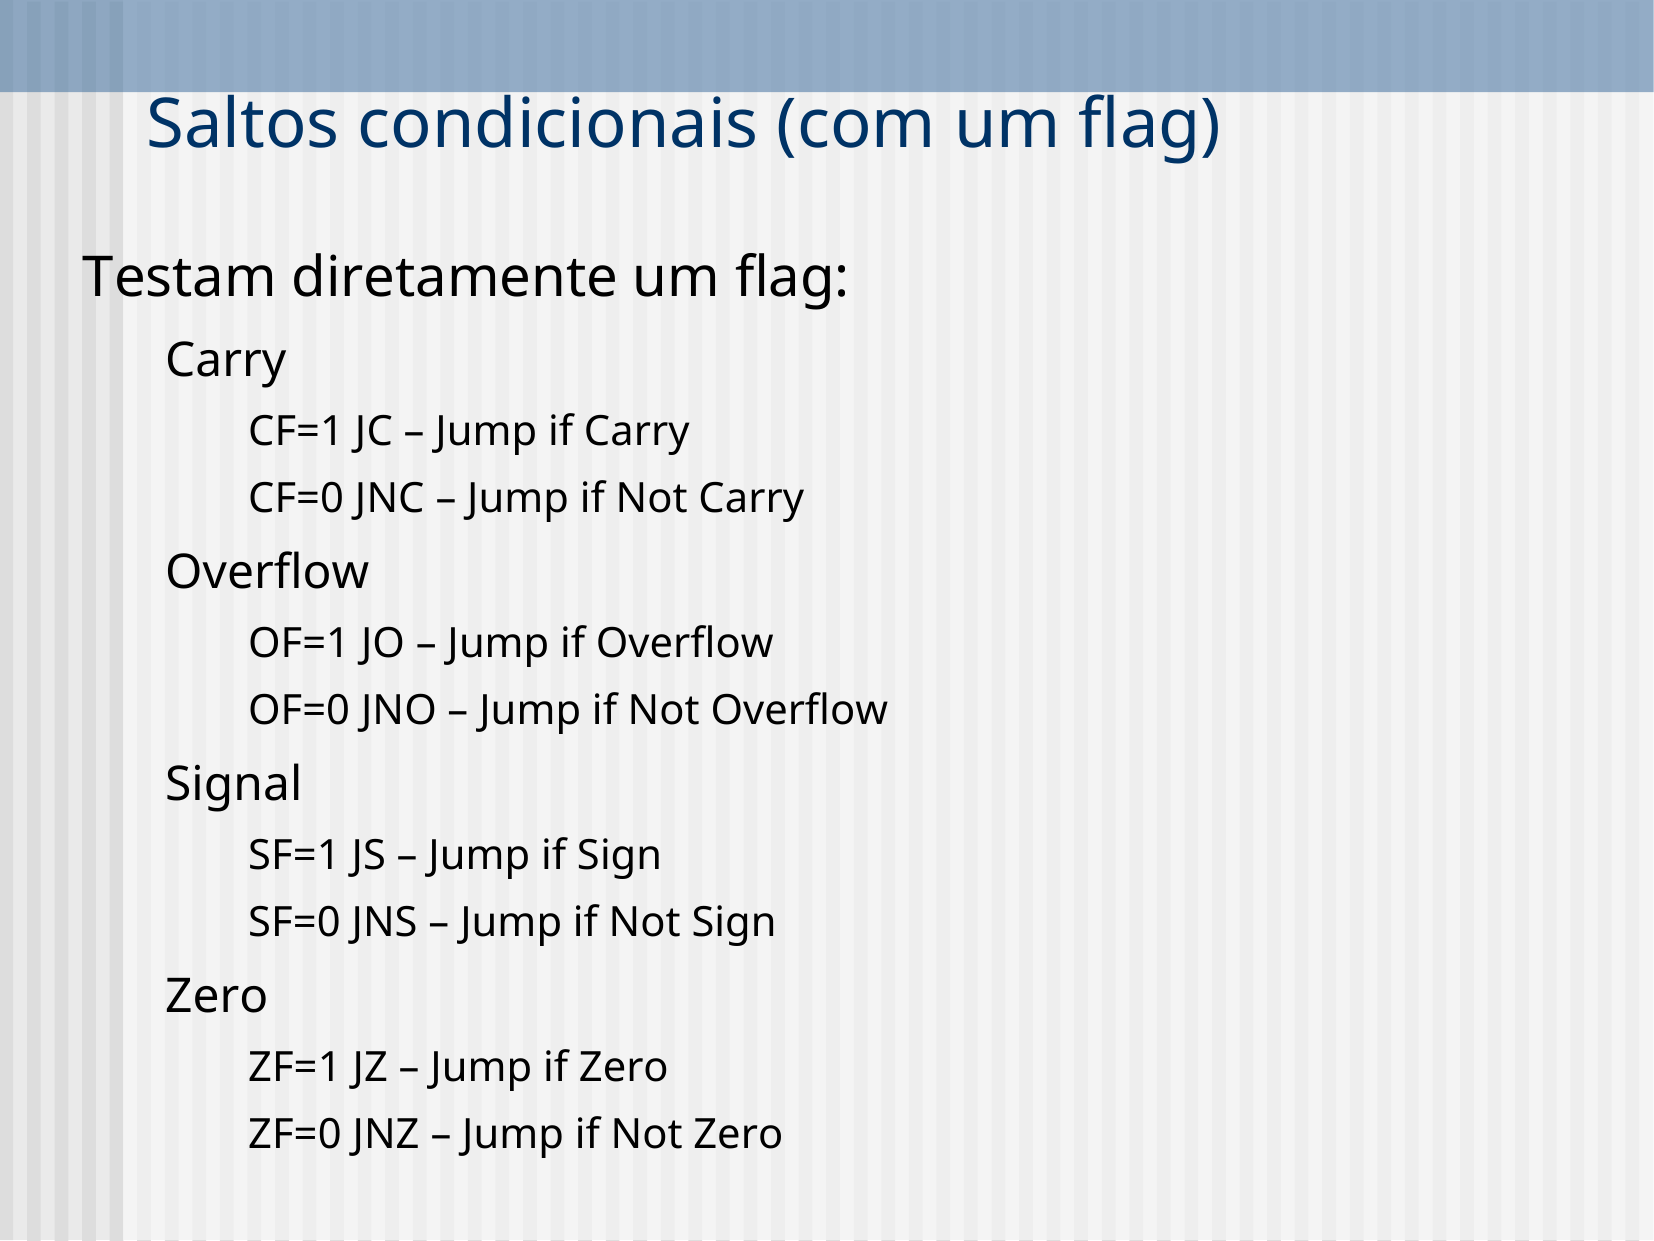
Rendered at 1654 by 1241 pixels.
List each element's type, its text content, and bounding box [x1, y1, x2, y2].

list Testam diretamente um flag: Carry CF=1 JC – Jump if Carry CF=0 JNC – Jump if Not Carry Overflow OF=1 JO – Jump if Overflow OF=0 JNO – Jump if Not Overflow Signal SF=1 JS – Jump if Sign SF=0 JNS – Jump if Not Sign Zero ZF=1 JZ – Jump if Zero ZF=0 JNZ – Jump if Not Zero [82, 236, 1571, 1094]
title Saltos condicionais (com um flag) [146, 36, 1536, 204]
